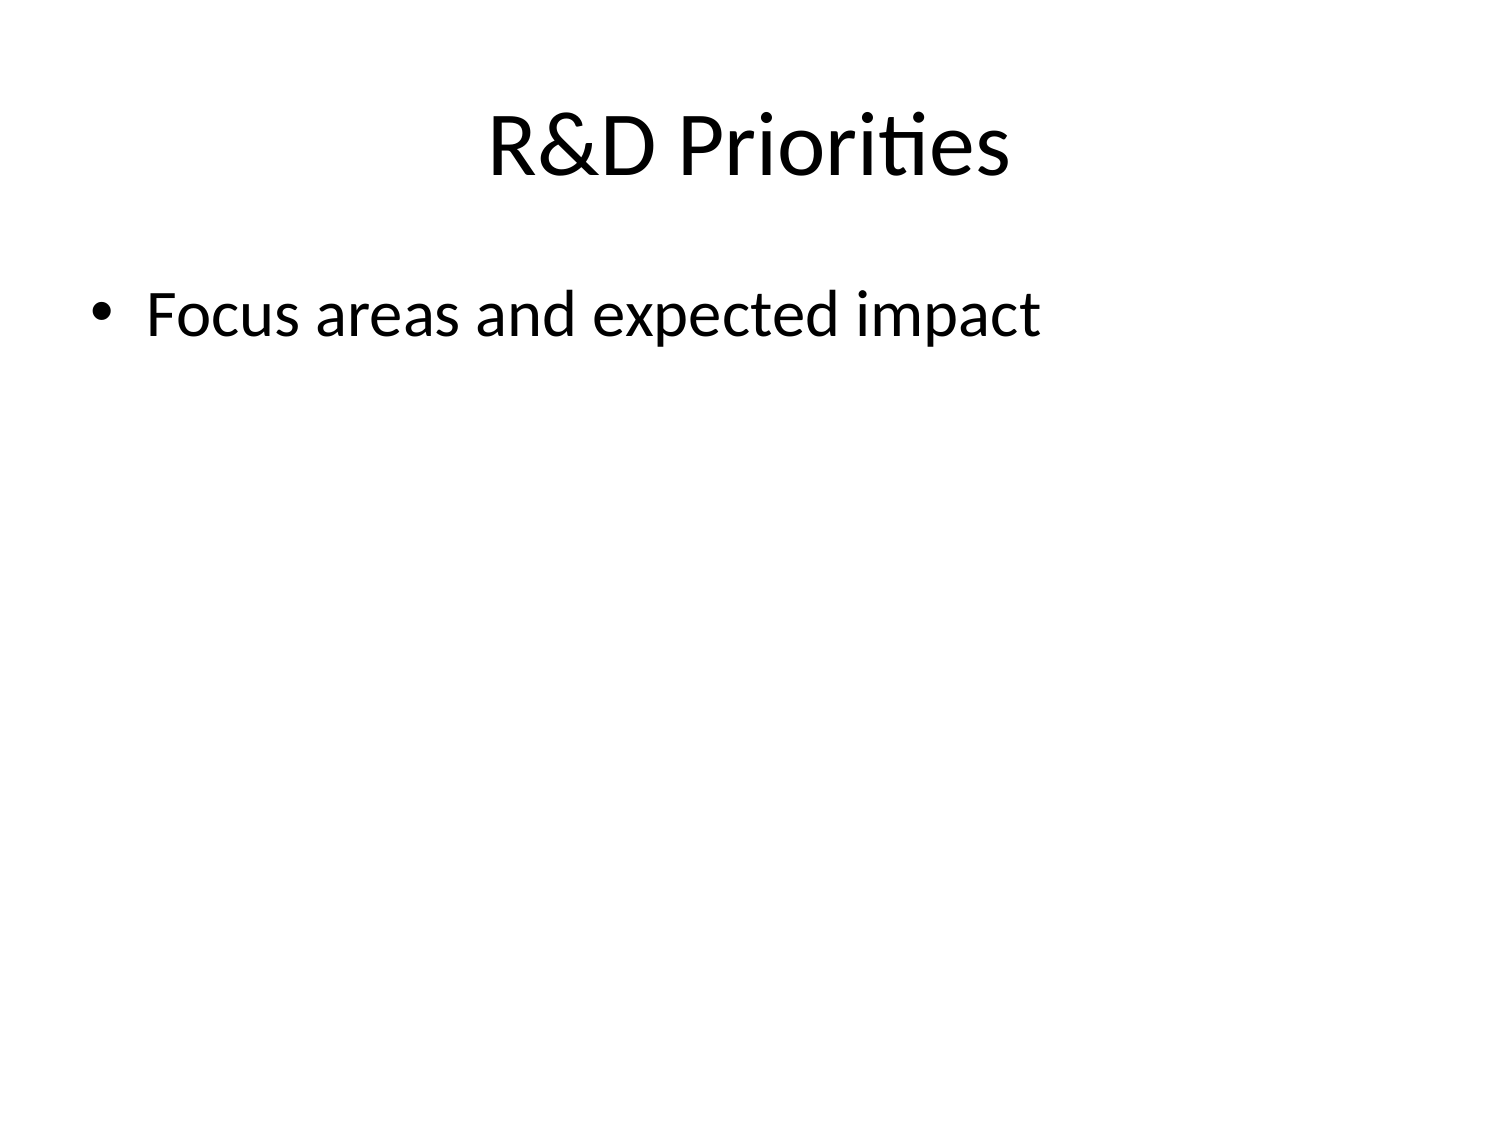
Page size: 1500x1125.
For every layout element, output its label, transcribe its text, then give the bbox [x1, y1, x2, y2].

title R&D Priorities [75, 45, 1425, 233]
list Focus areas and expected impact [75, 262, 1425, 1005]
